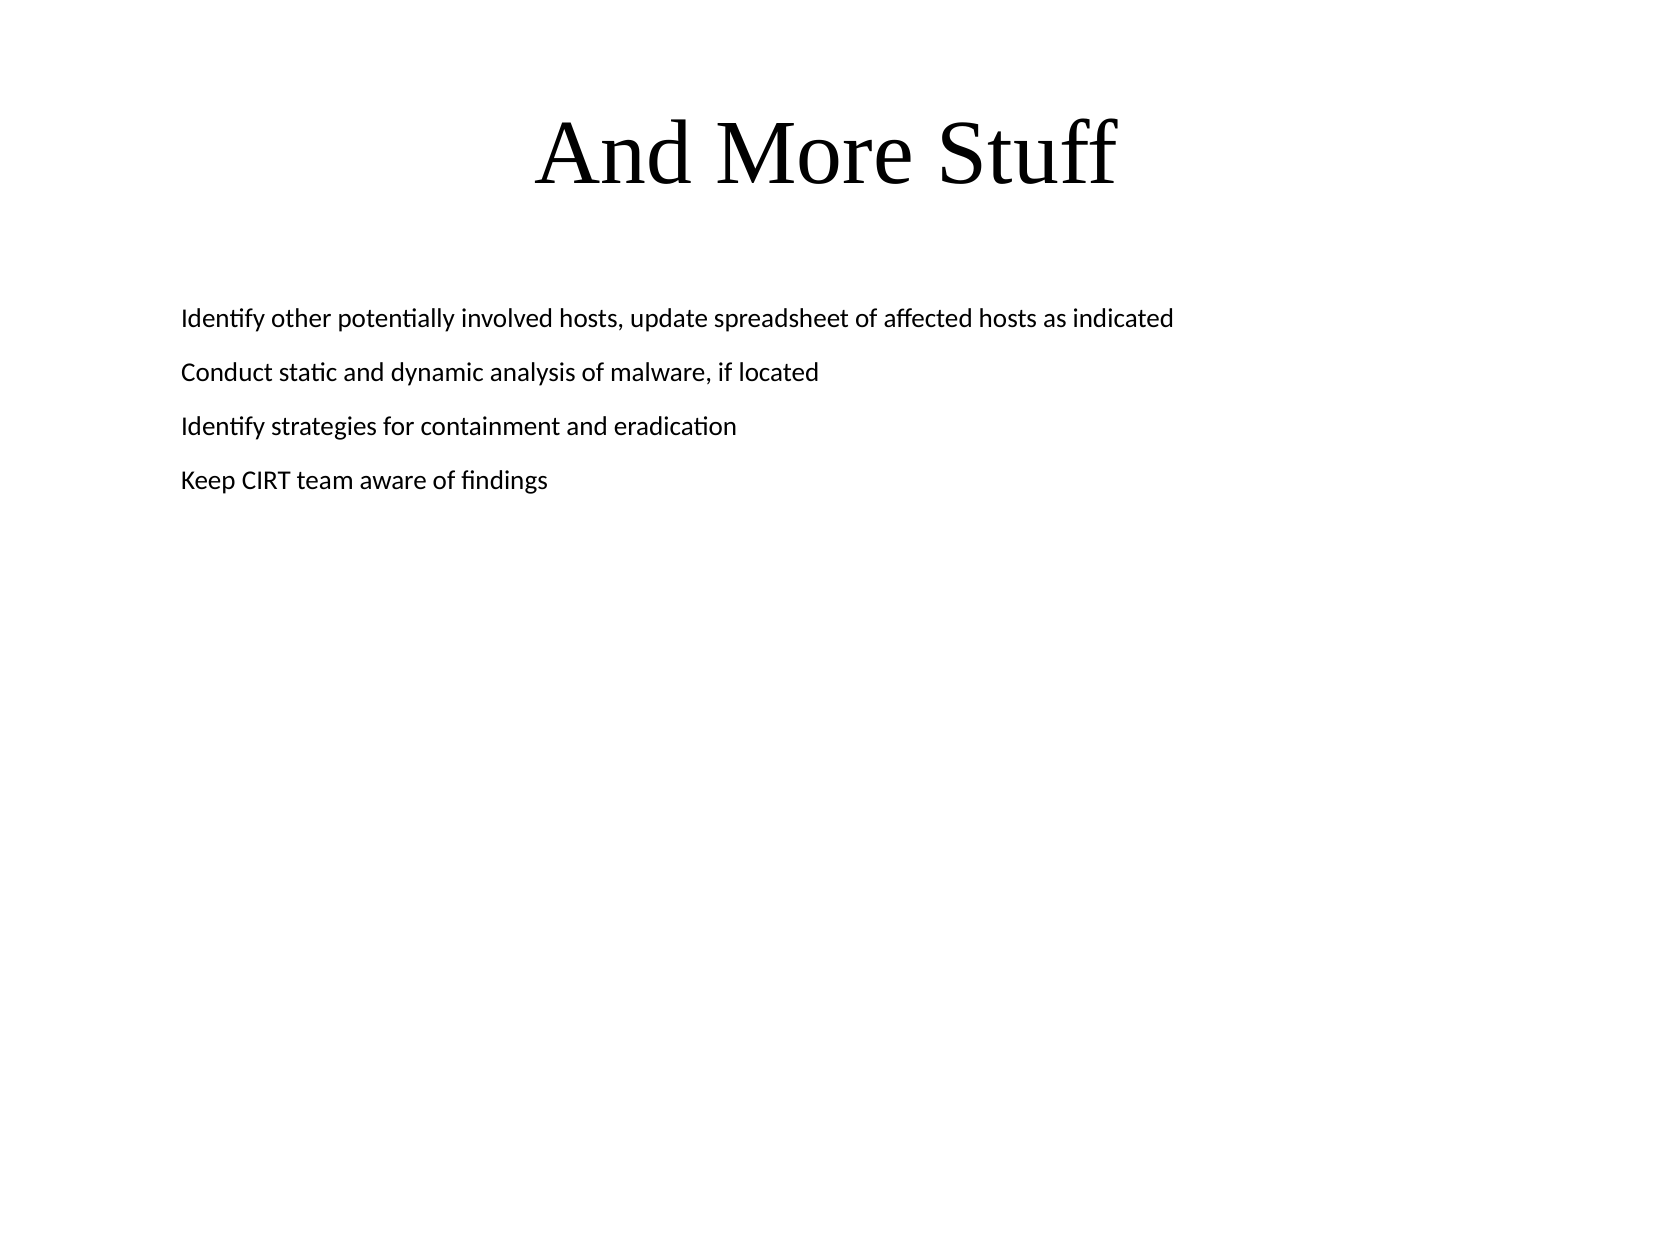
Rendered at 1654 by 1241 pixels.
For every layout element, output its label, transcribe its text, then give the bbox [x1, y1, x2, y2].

text_box Identify other potentially involved hosts, update spreadsheet of affected hosts as indicated Conduct static and dynamic analysis of malware, if located Identify strategies for containment and eradication Keep CIRT team aware of findings [128, 300, 1199, 962]
title And More Stuff [82, 58, 1571, 248]
